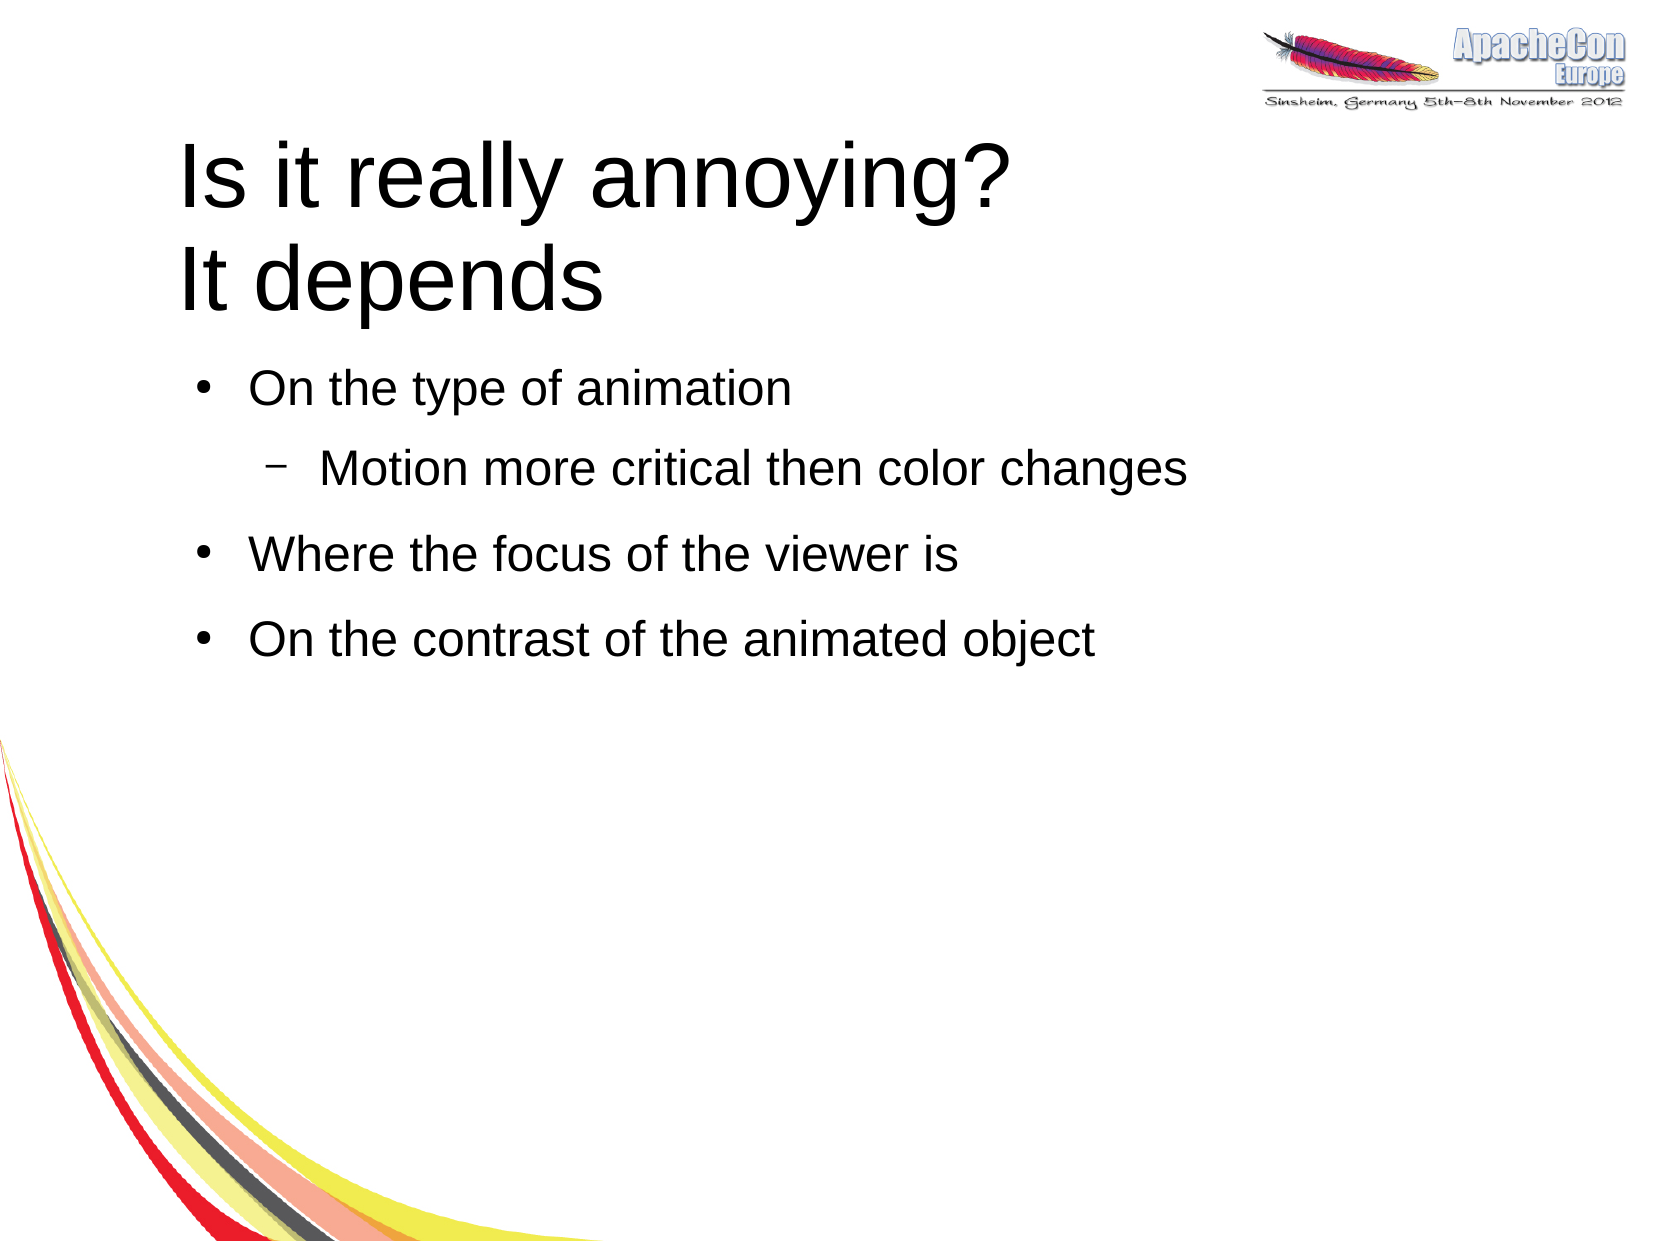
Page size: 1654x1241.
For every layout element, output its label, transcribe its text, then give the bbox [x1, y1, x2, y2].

title Is it really annoying? It depends [177, 124, 1536, 330]
list On the type of animation Motion more critical then color changes Where the focus of the viewer is On the contrast of the animated object [177, 360, 1536, 1081]
picture [0, 0, 1654, 1241]
